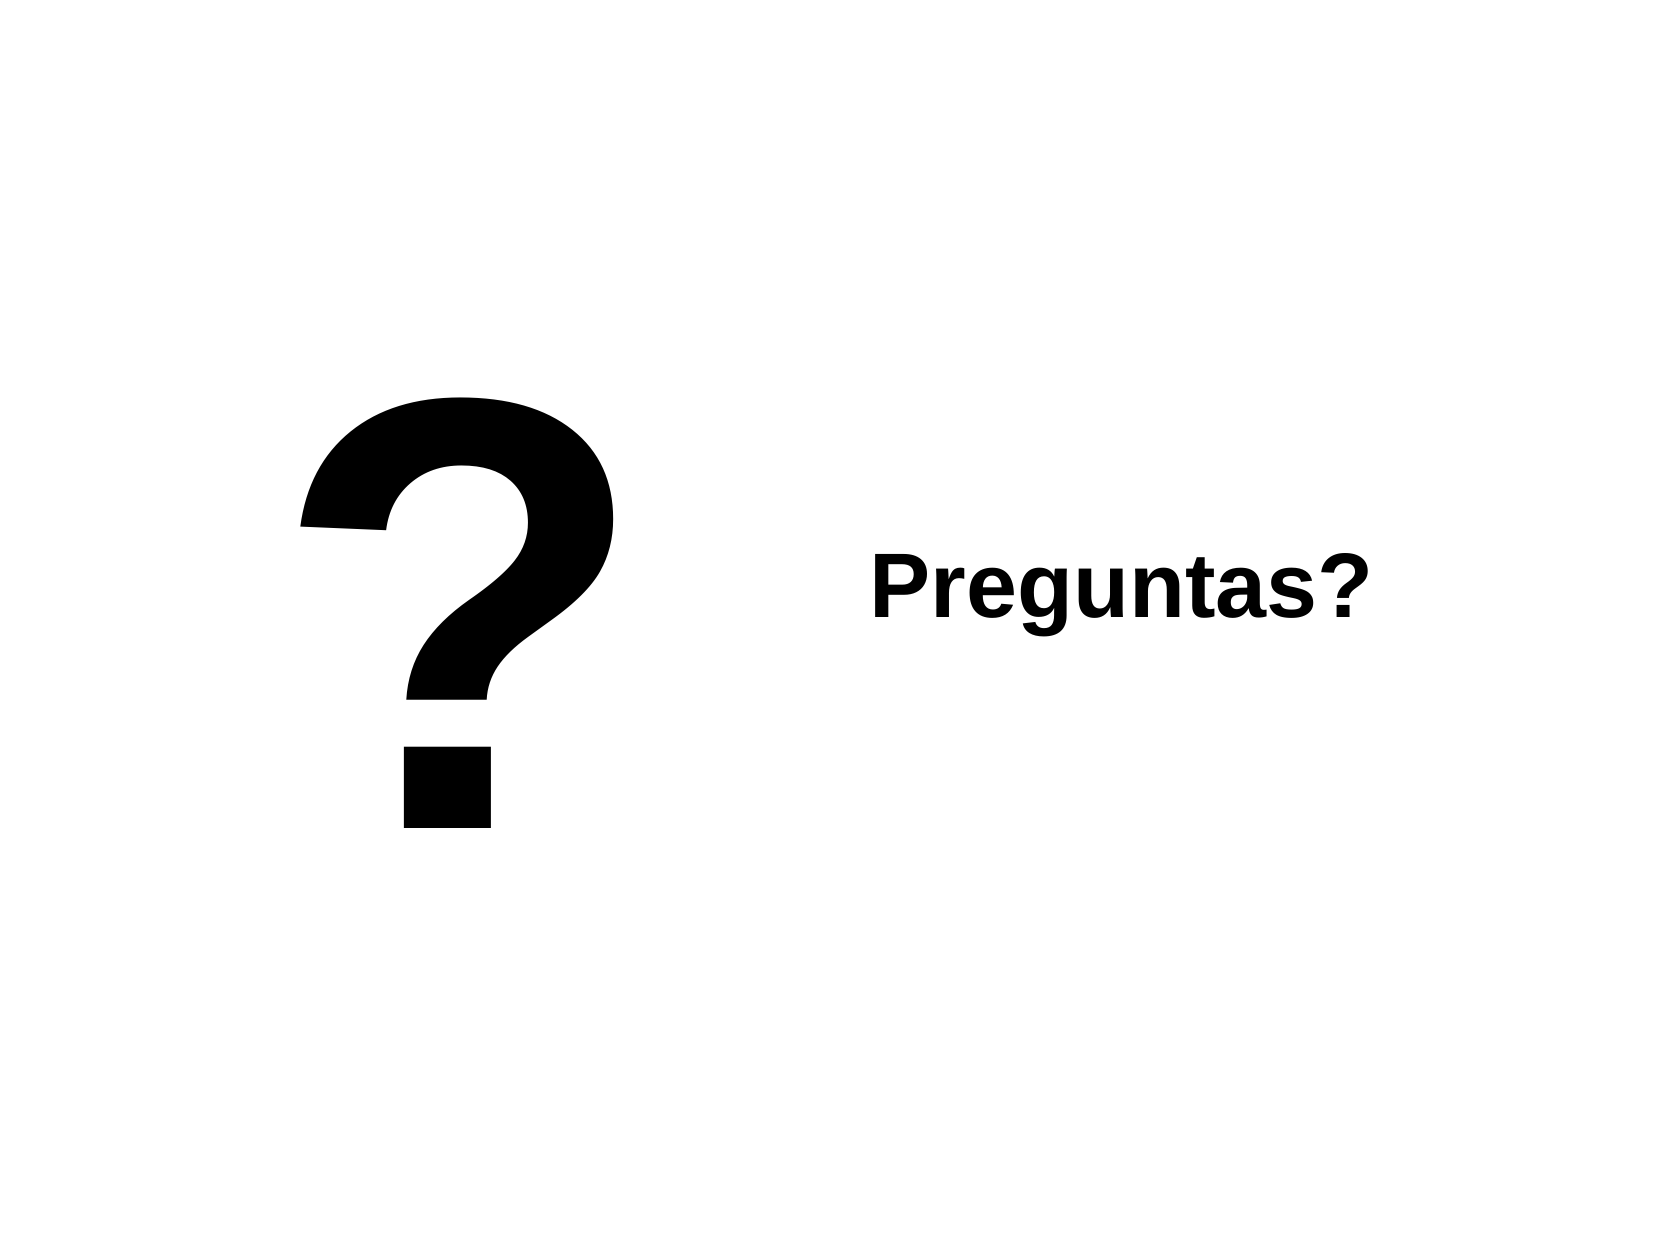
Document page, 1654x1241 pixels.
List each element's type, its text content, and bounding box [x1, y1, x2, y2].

subtitle ? [165, 135, 788, 1096]
text_box Preguntas? [855, 527, 1390, 646]
